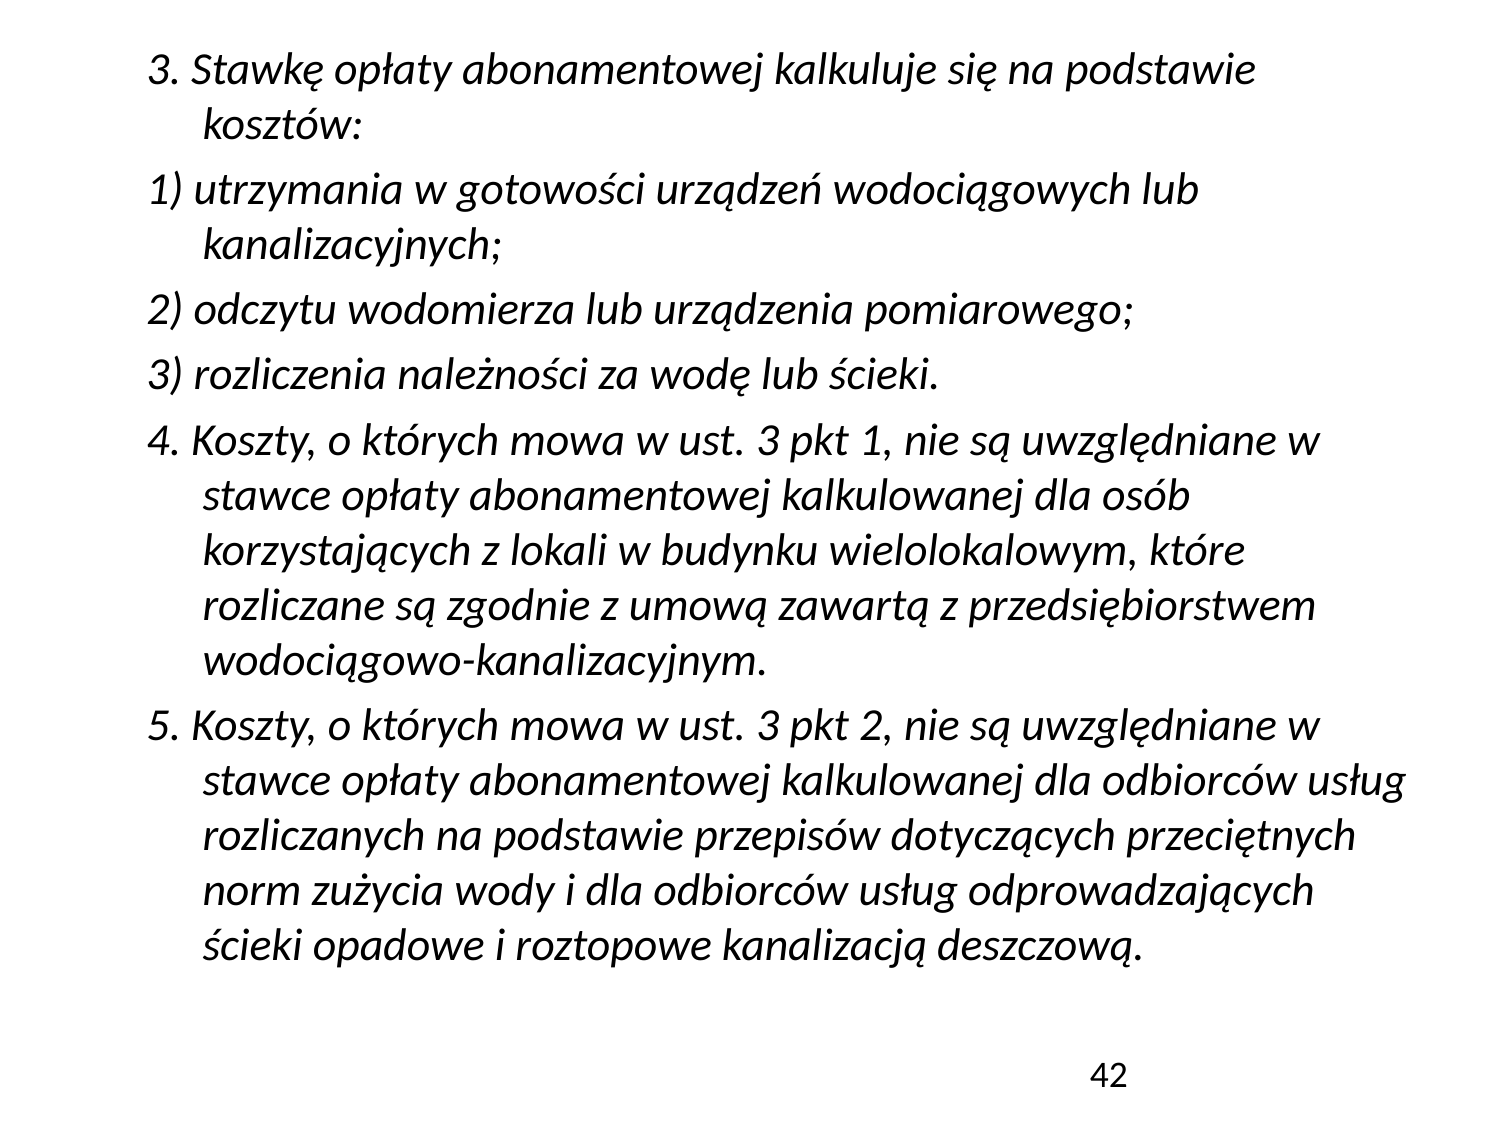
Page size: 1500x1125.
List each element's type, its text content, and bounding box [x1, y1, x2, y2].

list 3. Stawkę opłaty abonamentowej kalkuluje się na podstawie kosztów: 1) utrzymania w gotowości urządzeń wodociągowych lub kanalizacyjnych; 2) odczytu wodomierza lub urządzenia pomiarowego; 3) rozliczenia należności za wodę lub ścieki. 4. Koszty, o których mowa w ust. 3 pkt 1, nie są uwzględniane w stawce opłaty abonamentowej kalkulowanej dla osób korzystających z lokali w budynku wielolokalowym, które rozliczane są zgodnie z umową zawartą z przedsiębiorstwem wodociągowo-kanalizacyjnym. 5. Koszty, o których mowa w ust. 3 pkt 2, nie są uwzględniane w stawce opłaty abonamentowej kalkulowanej dla odbiorców usług rozliczanych na podstawie przepisów dotyczących przeciętnych norm zużycia wody i dla odbiorców usług odprowadzających ścieki opadowe i roztopowe kanalizacją deszczową. [75, 30, 1426, 1005]
text_box 38 [1074, 1042, 1426, 1103]
